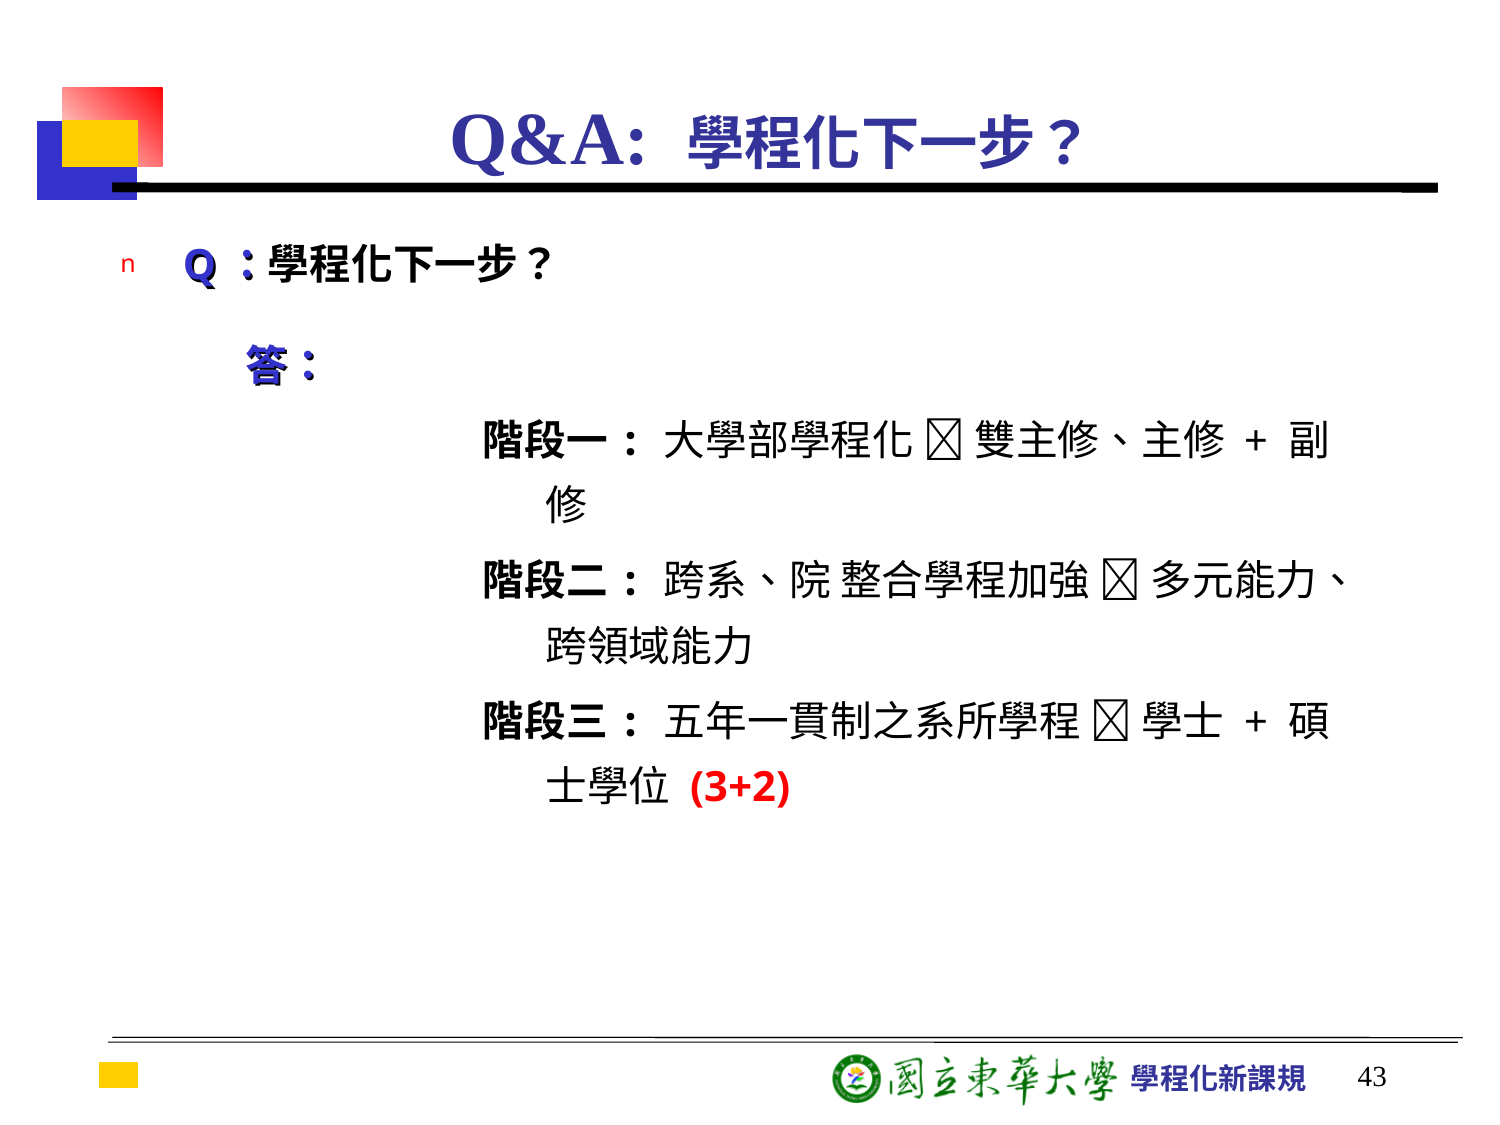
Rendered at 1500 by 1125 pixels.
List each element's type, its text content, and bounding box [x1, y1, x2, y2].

list Q：學程化下一步？ 答： 階段一: 大學部學程化  雙主修、主修 + 副修 階段二: 跨系、院 整合學程加強  多元能力、跨領域能力 階段三: 五年一貫制之系所學程  學士 + 碩士學位 (3+2) [105, 230, 1372, 908]
text_box 43 [1342, 1050, 1468, 1101]
title Q&A: 學程化下一步？ [174, 75, 1369, 188]
